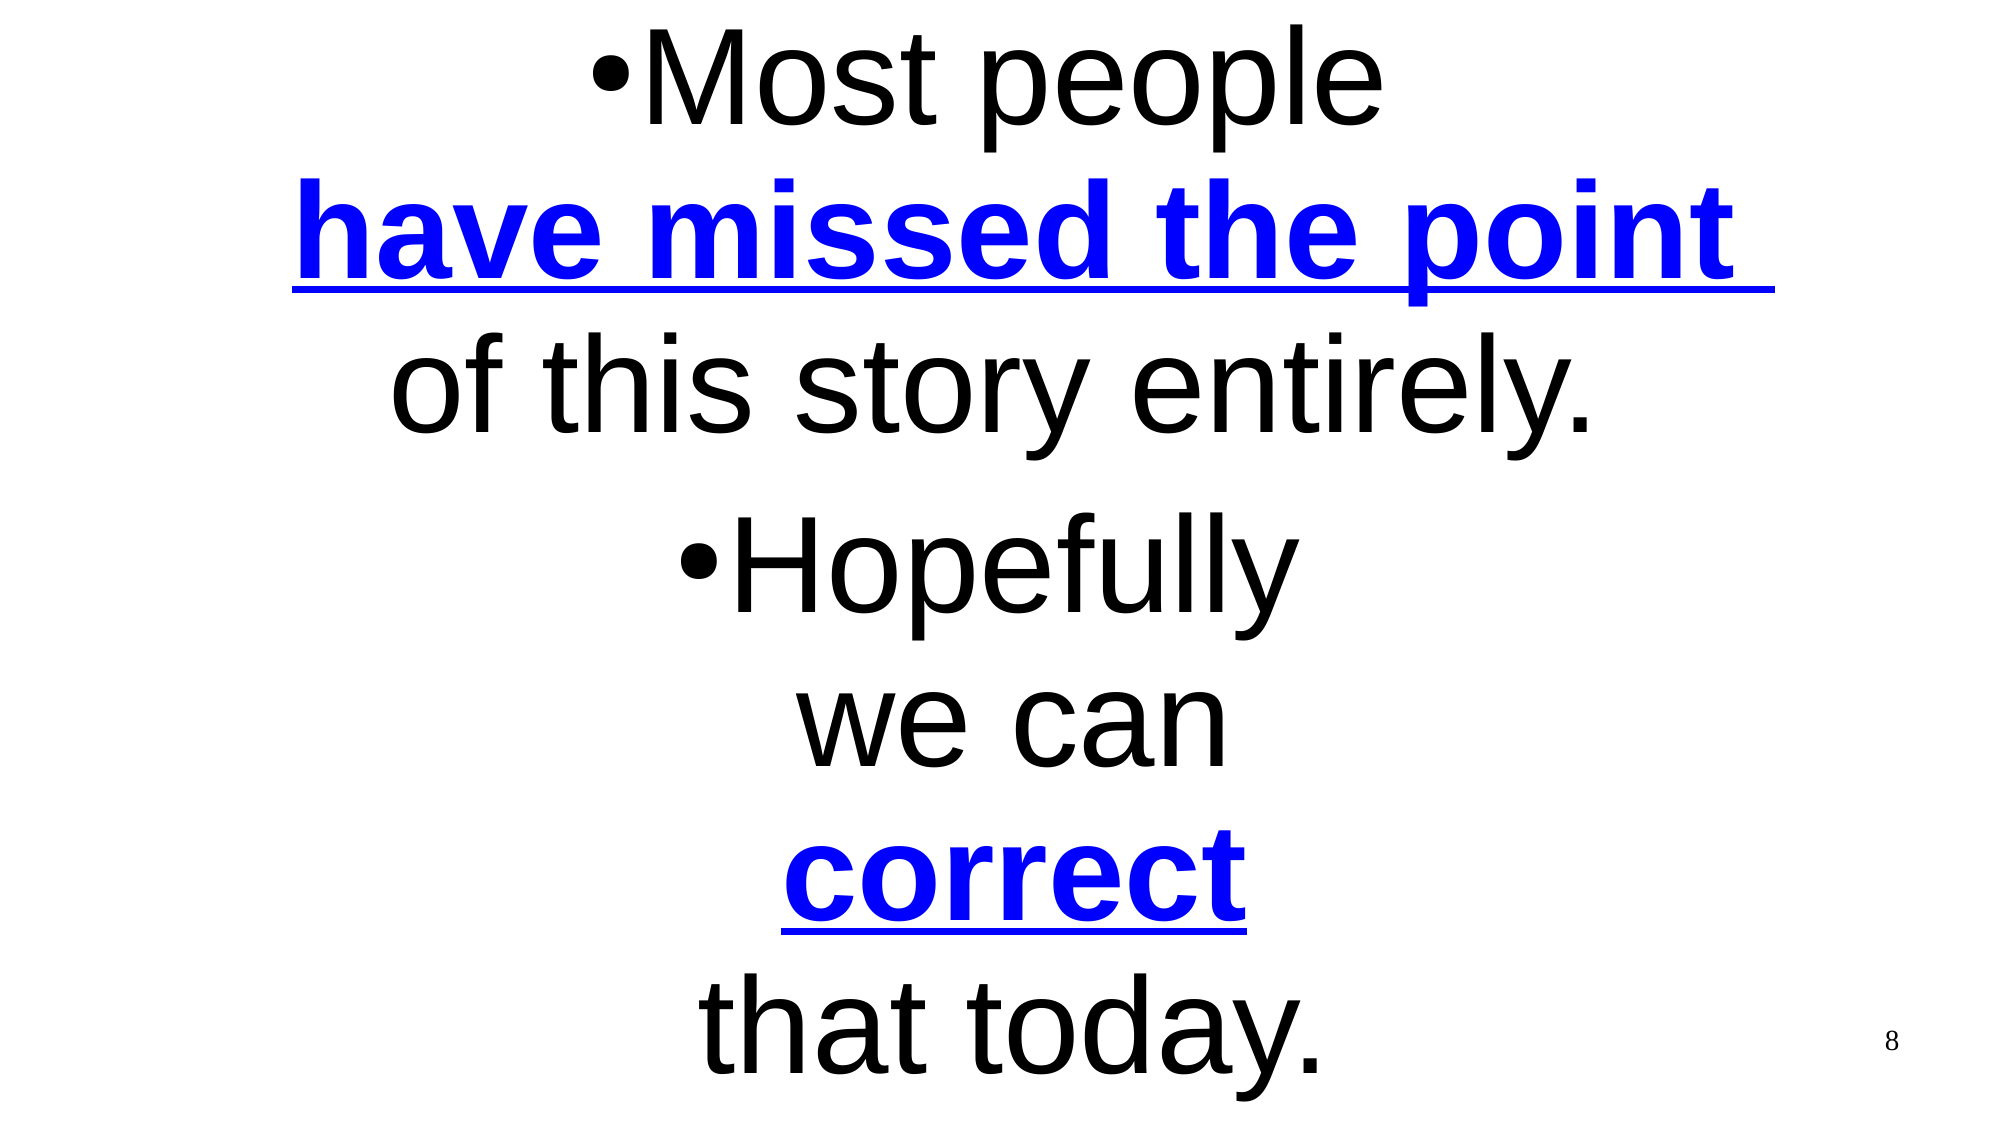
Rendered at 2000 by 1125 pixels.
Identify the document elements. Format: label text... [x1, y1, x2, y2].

list Most people have missed the point of this story entirely. Hopefully we can correct that today. [0, 0, 1996, 1123]
